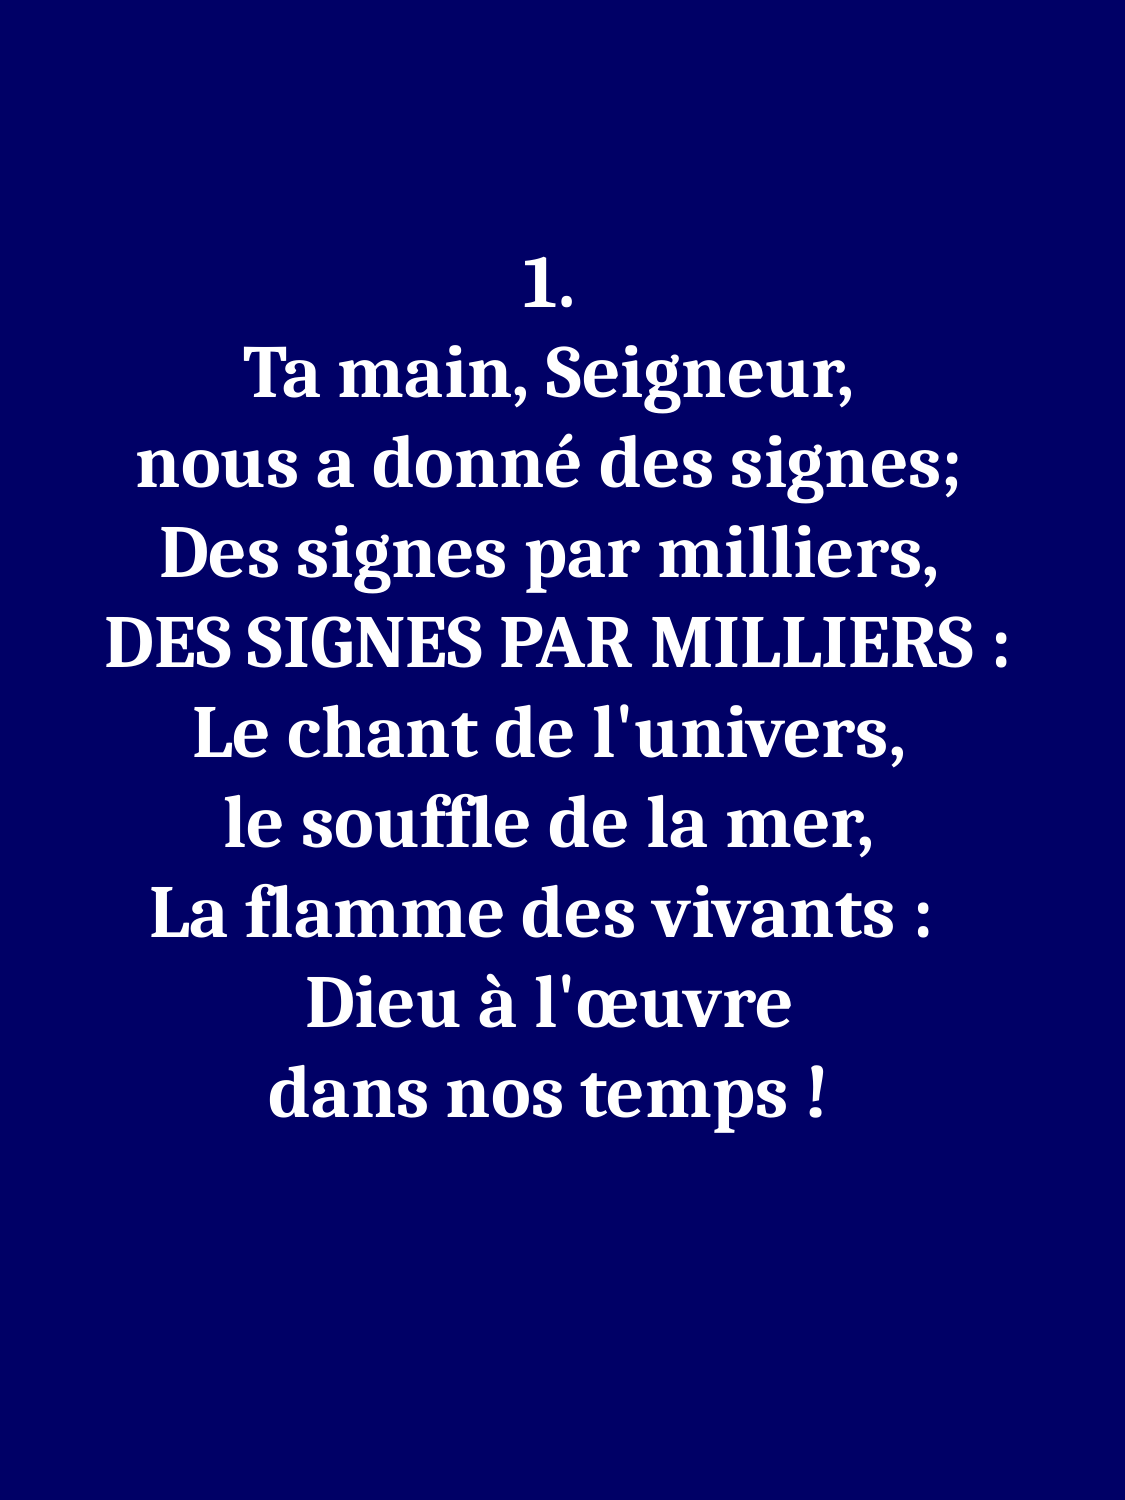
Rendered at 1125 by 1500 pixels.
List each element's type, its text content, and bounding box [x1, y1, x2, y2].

text_box 1. Ta main, Seigneur, nous a donné des signes; Des signes par milliers, DES SIGNES PAR MILLIERS : Le chant de l'univers, le souffle de la mer, La flamme des vivants : Dieu à l'œuvre dans nos temps ! [0, 224, 1125, 1320]
